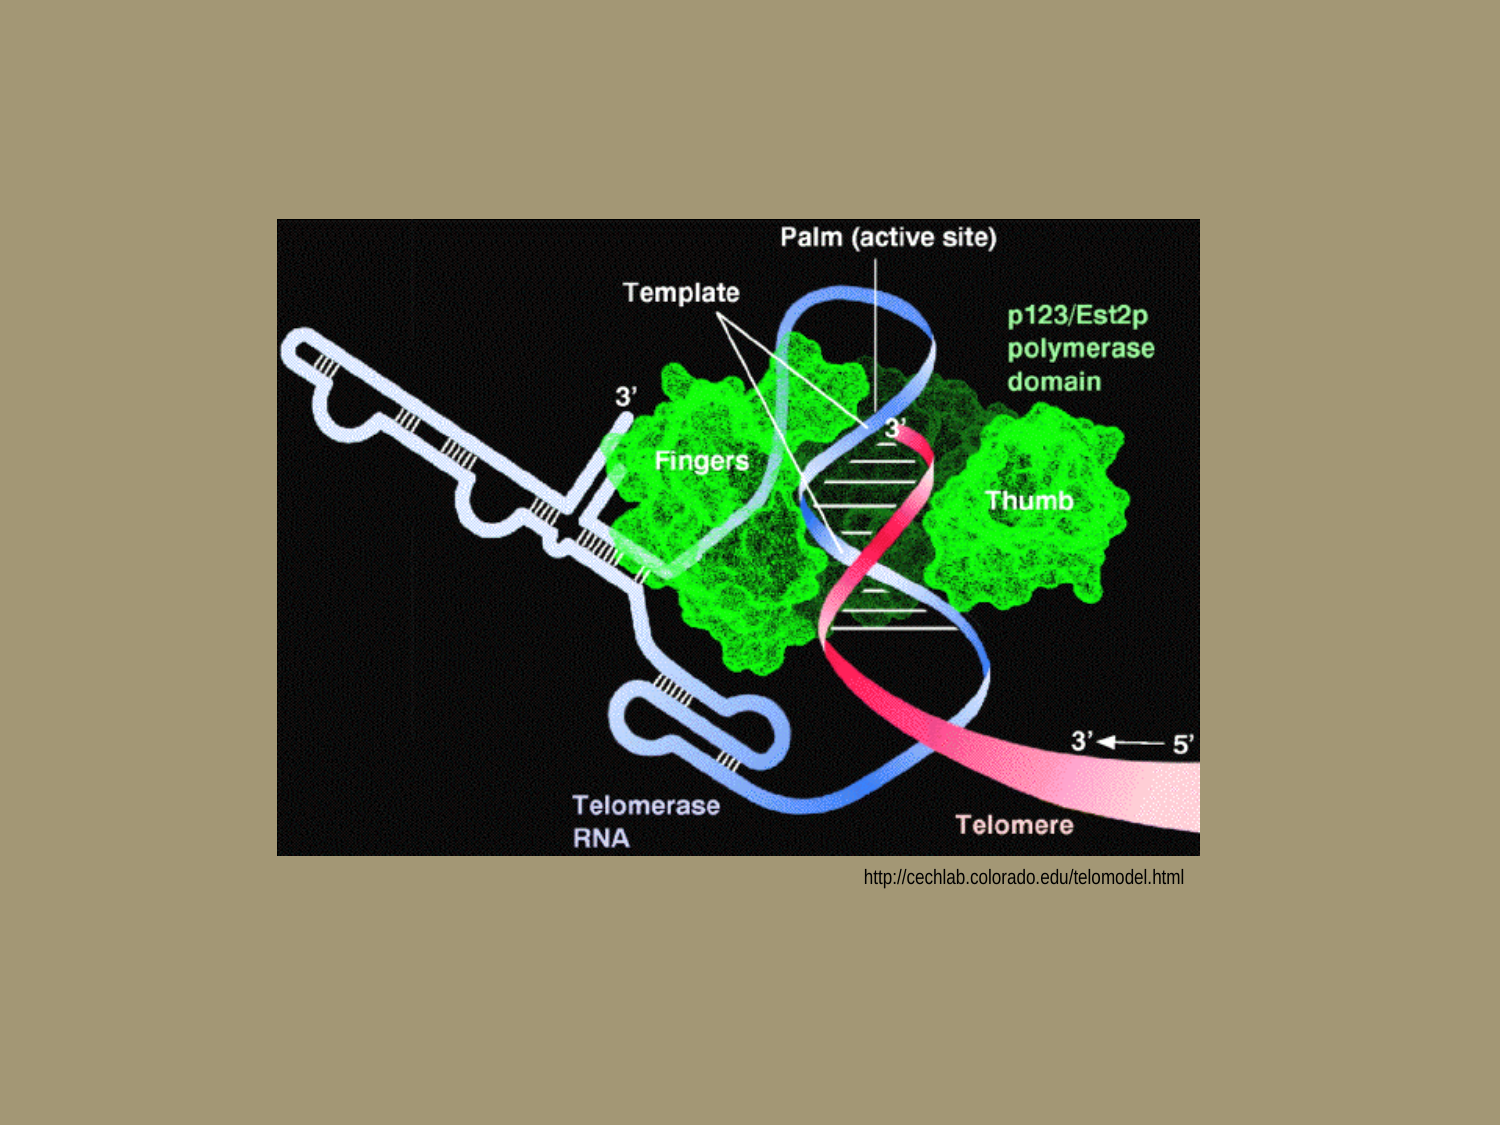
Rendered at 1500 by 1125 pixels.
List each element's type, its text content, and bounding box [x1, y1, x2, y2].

text_box http://cechlab.colorado.edu/telomodel.html [449, 855, 1200, 896]
picture [277, 219, 1200, 856]
